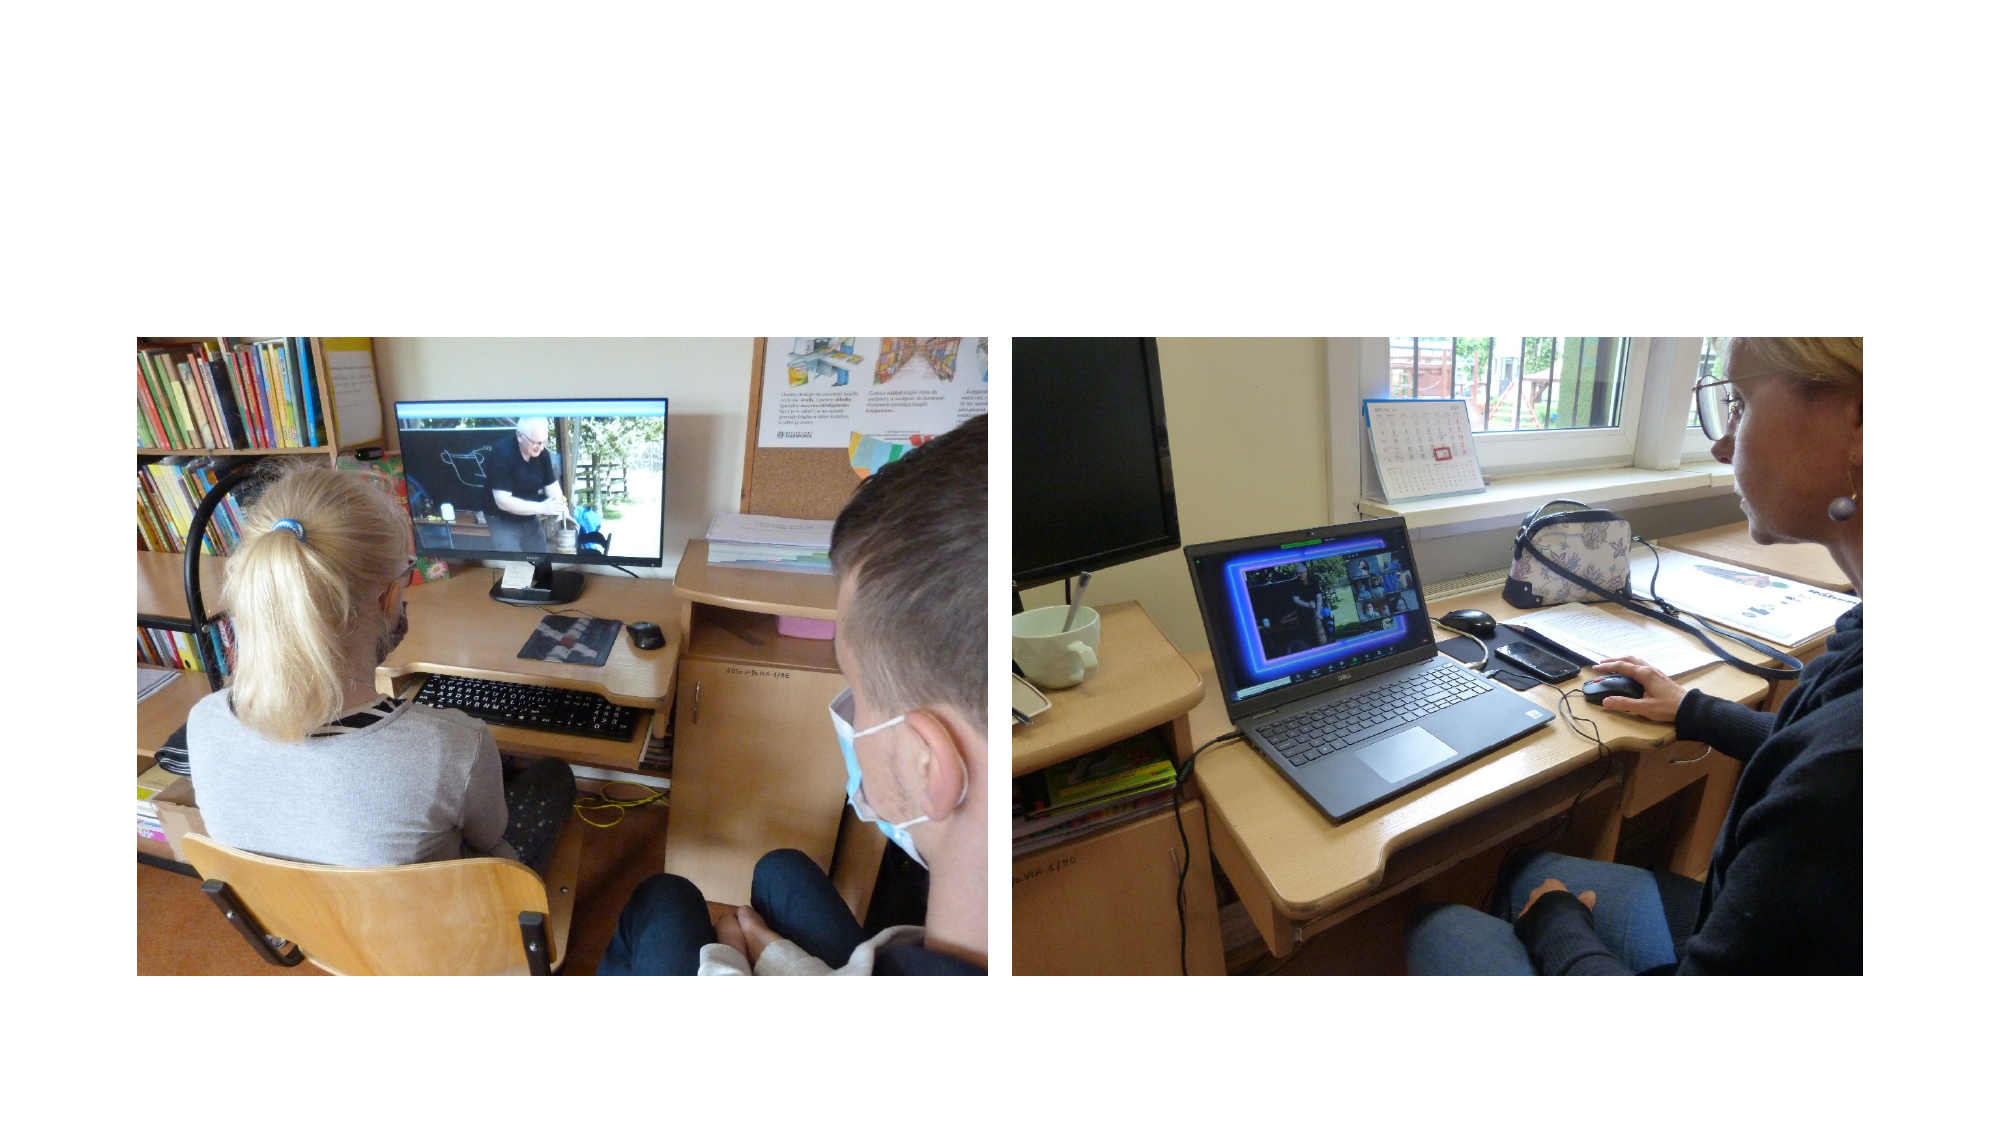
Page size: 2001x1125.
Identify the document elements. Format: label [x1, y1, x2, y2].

picture [1012, 337, 1863, 976]
picture [137, 337, 988, 976]
